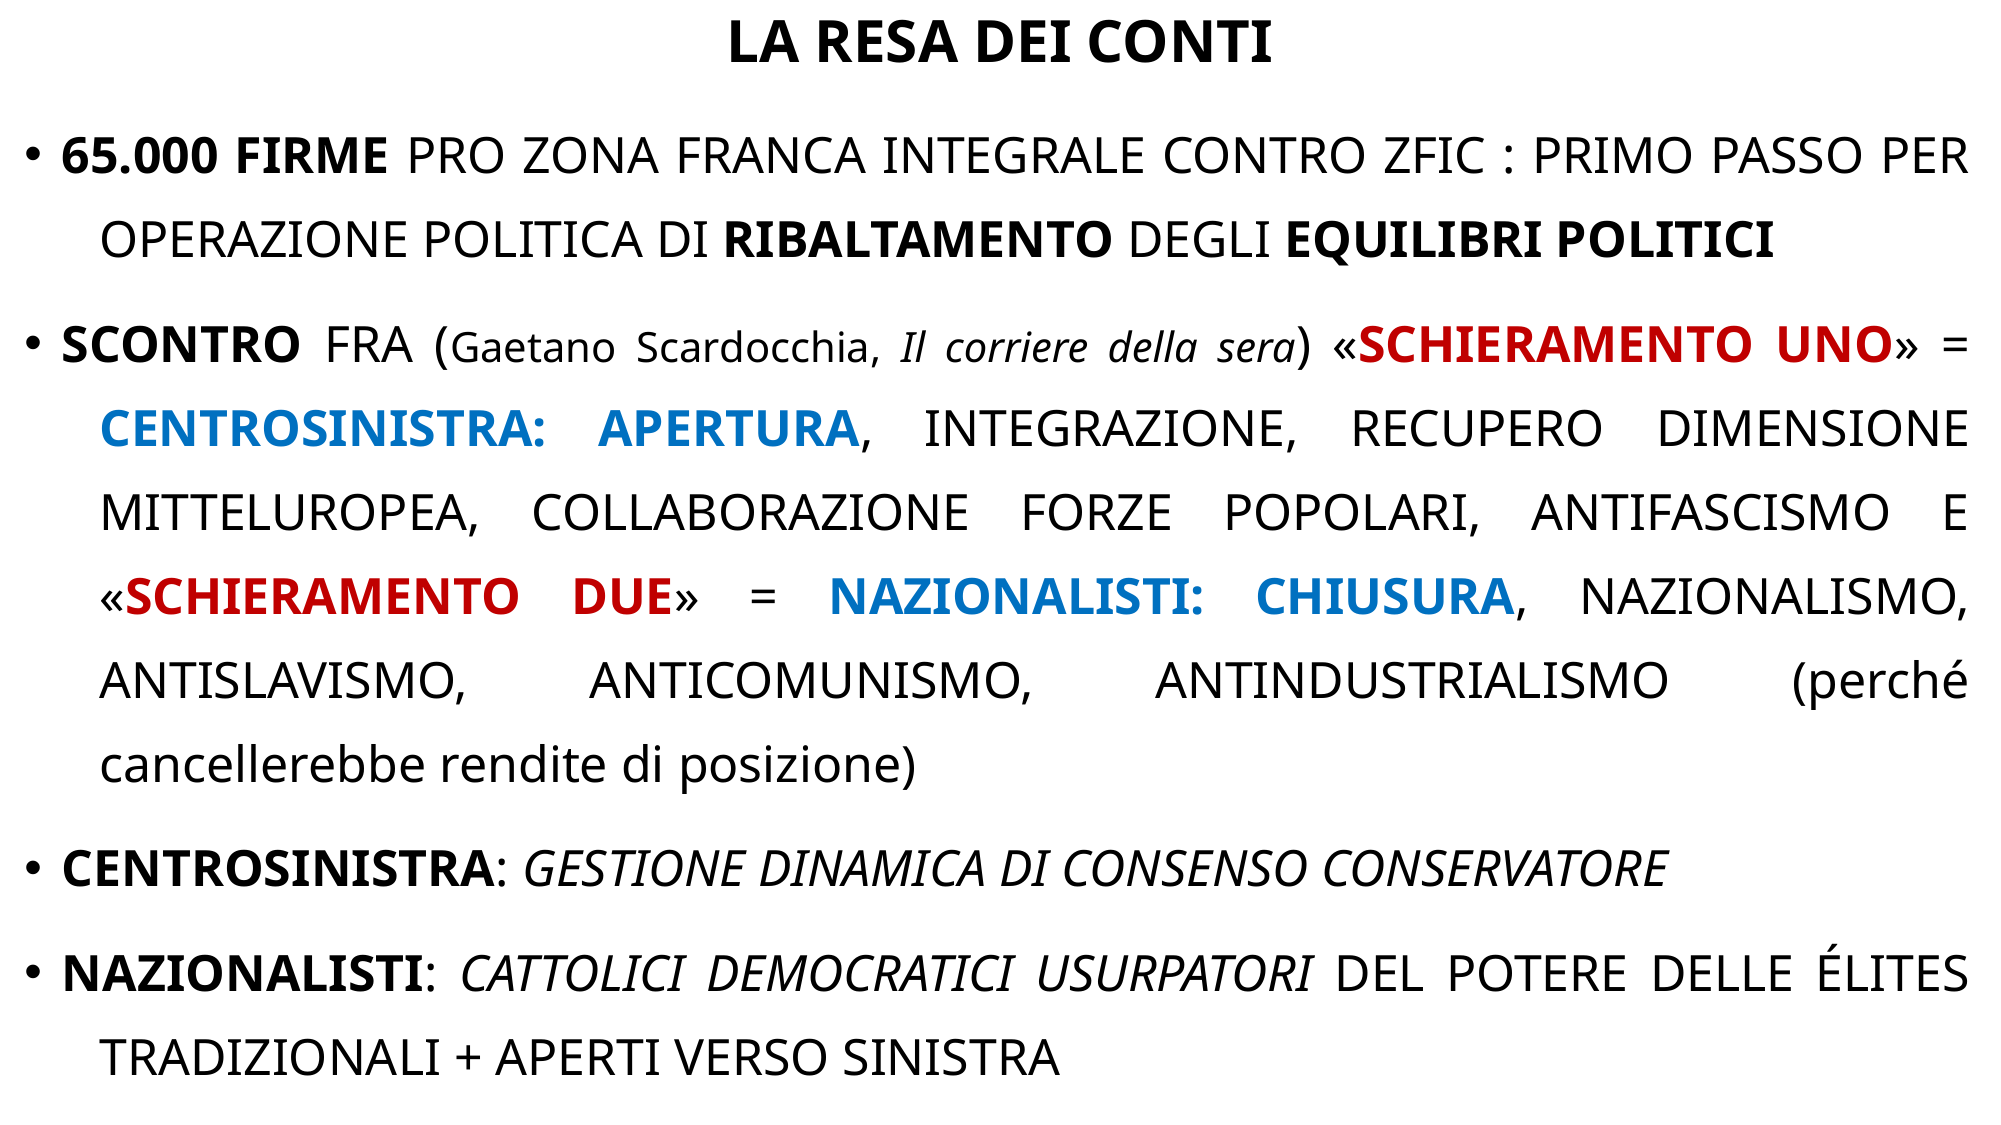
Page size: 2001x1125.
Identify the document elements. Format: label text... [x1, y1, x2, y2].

title LA RESA DEI CONTI [137, 0, 1863, 91]
list 65.000 FIRME PRO ZONA FRANCA INTEGRALE CONTRO ZFIC : PRIMO PASSO PER OPERAZIONE POLITICA DI RIBALTAMENTO DEGLI EQUILIBRI POLITICI SCONTRO FRA (Gaetano Scardocchia, Il corriere della sera) «SCHIERAMENTO UNO» = CENTROSINISTRA: APERTURA, INTEGRAZIONE, RECUPERO DIMENSIONE MITTELUROPEA, COLLABORAZIONE FORZE POPOLARI, ANTIFASCISMO E «SCHIERAMENTO DUE» = NAZIONALISTI: CHIUSURA, NAZIONALISMO, ANTISLAVISMO, ANTICOMUNISMO, ANTINDUSTRIALISMO (perché cancellerebbe rendite di posizione) CENTROSINISTRA: GESTIONE DINAMICA DI CONSENSO CONSERVATORE NAZIONALISTI: CATTOLICI DEMOCRATICI USURPATORI DEL POTERE DELLE ÉLITES TRADIZIONALI + APERTI VERSO SINISTRA [9, 91, 1986, 1105]
